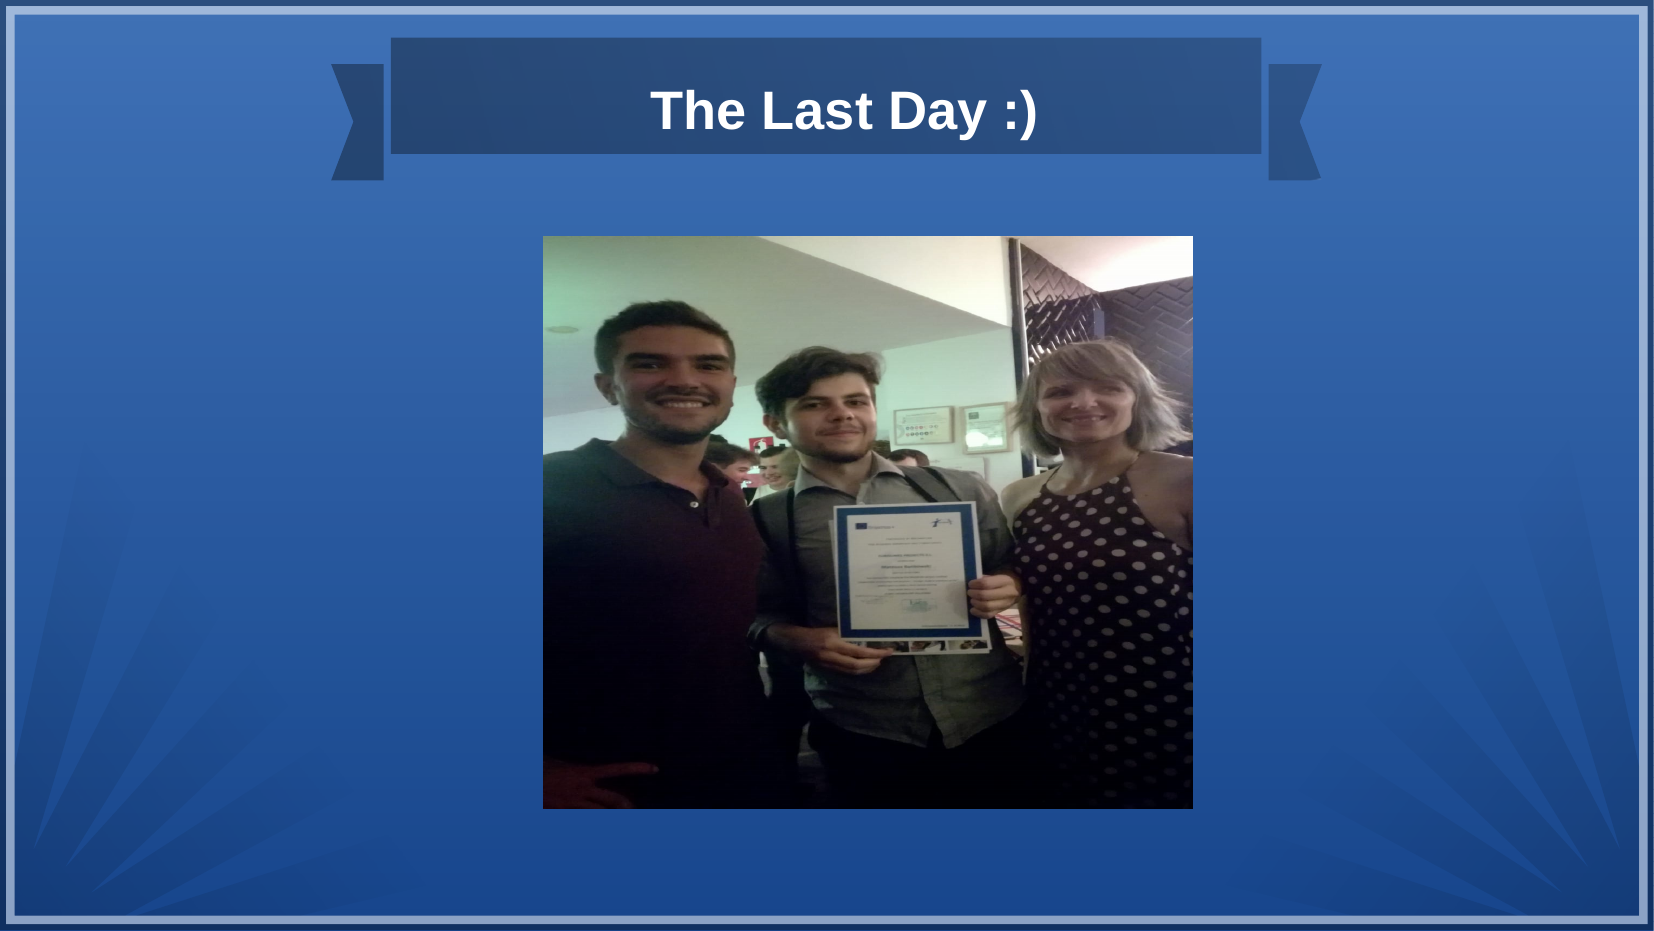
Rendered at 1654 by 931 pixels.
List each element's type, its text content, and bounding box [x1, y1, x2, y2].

text_box The Last Day :) [507, 73, 1182, 149]
picture [543, 236, 1193, 810]
